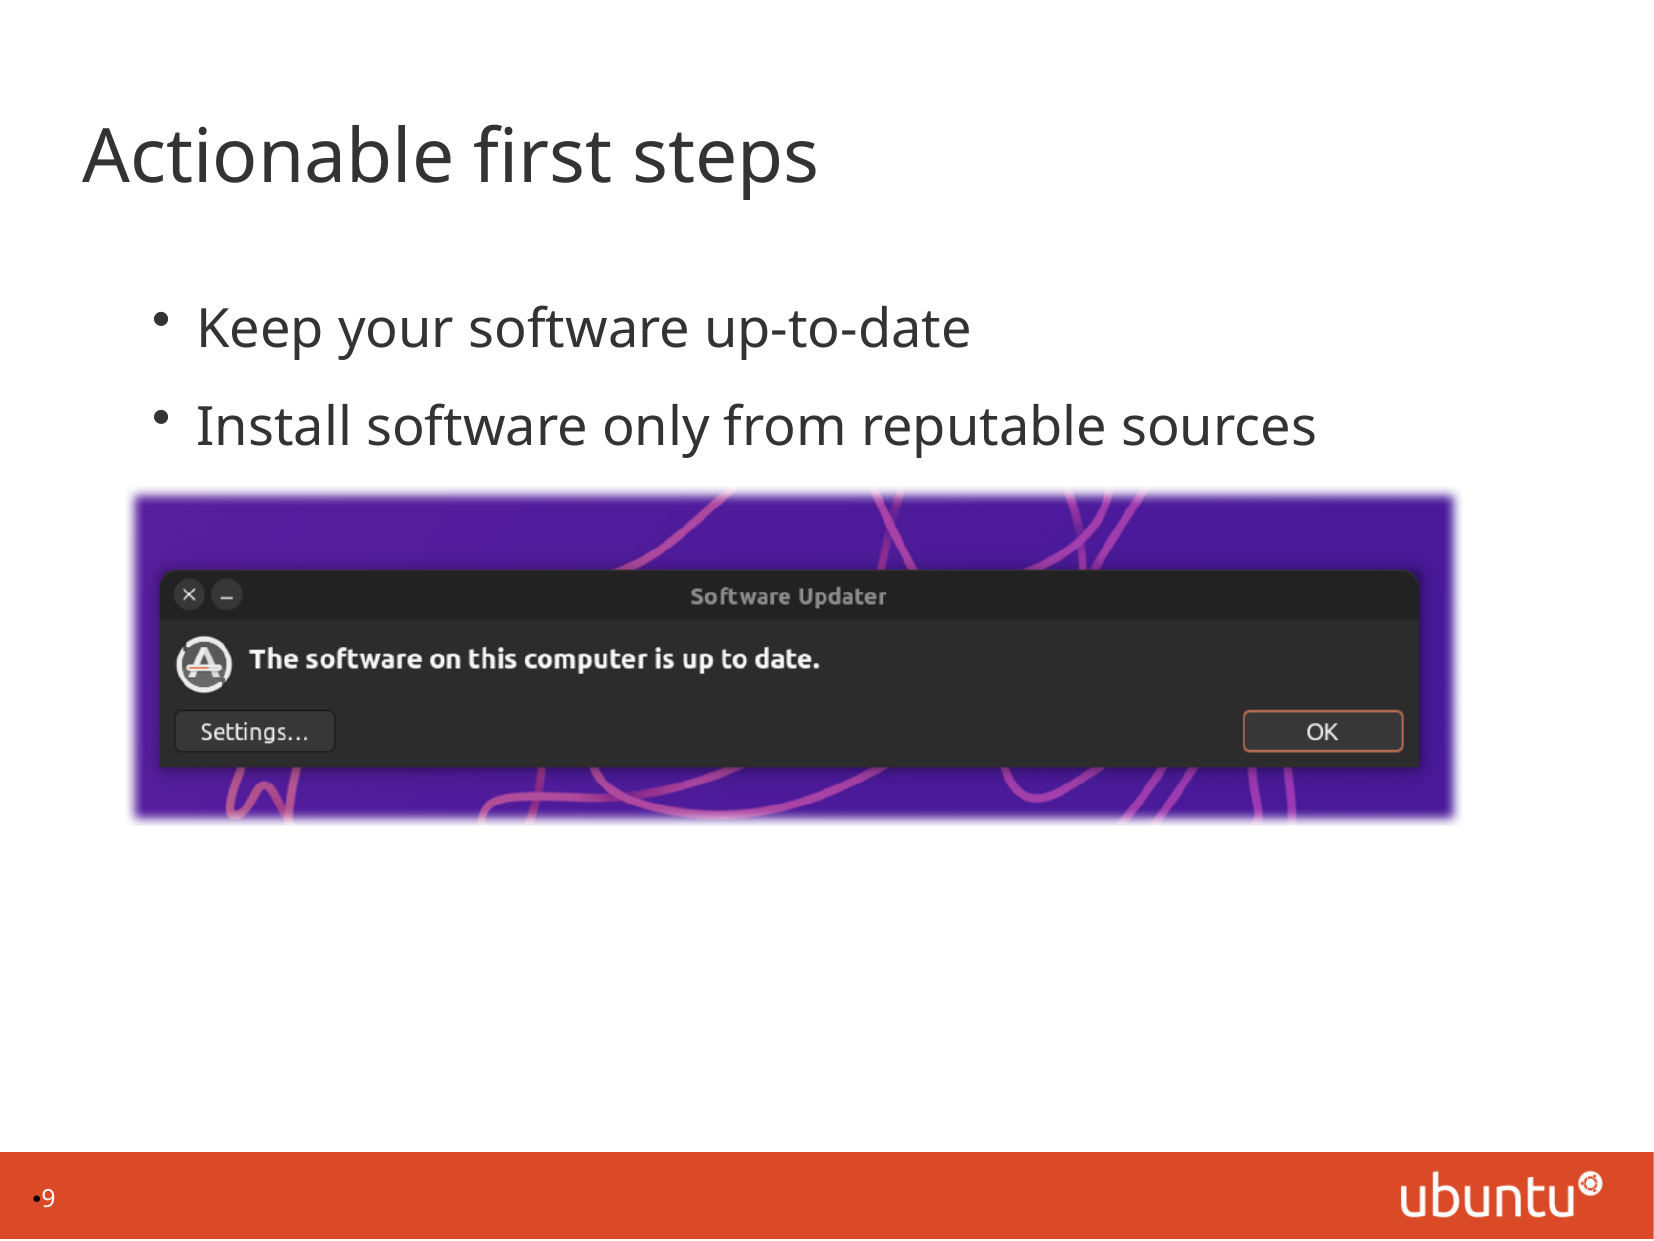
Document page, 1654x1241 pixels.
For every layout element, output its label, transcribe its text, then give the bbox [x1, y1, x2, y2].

picture [125, 486, 1463, 826]
list Keep your software up-to-date Install software only from reputable sources [87, 187, 1579, 907]
picture [0, 1152, 1654, 1239]
title Actionable first steps [82, 49, 1571, 257]
